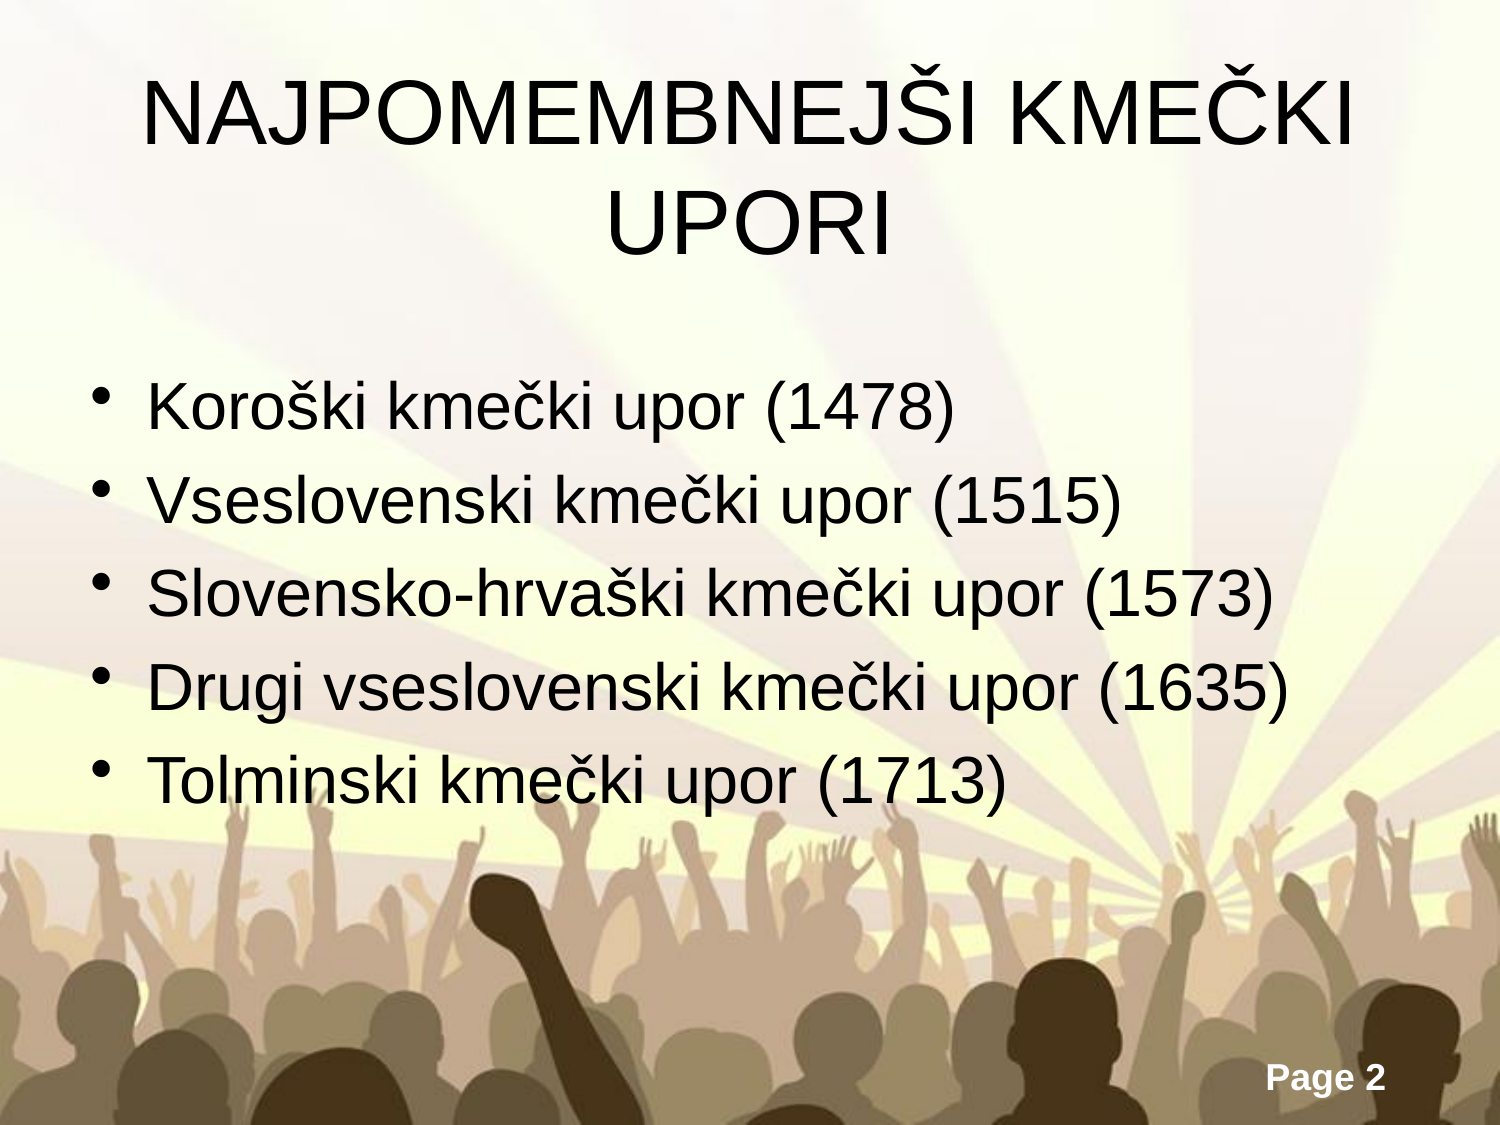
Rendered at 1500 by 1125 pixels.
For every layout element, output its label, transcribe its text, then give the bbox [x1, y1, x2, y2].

title NAJPOMEMBNEJŠI KMEČKI UPORI [75, 45, 1425, 233]
picture [0, 0, 1500, 1125]
list Koroški kmečki upor (1478) Vseslovenski kmečki upor (1515) Slovensko-hrvaški kmečki upor (1573) Drugi vseslovenski kmečki upor (1635) Tolminski kmečki upor (1713) [75, 262, 1425, 1005]
